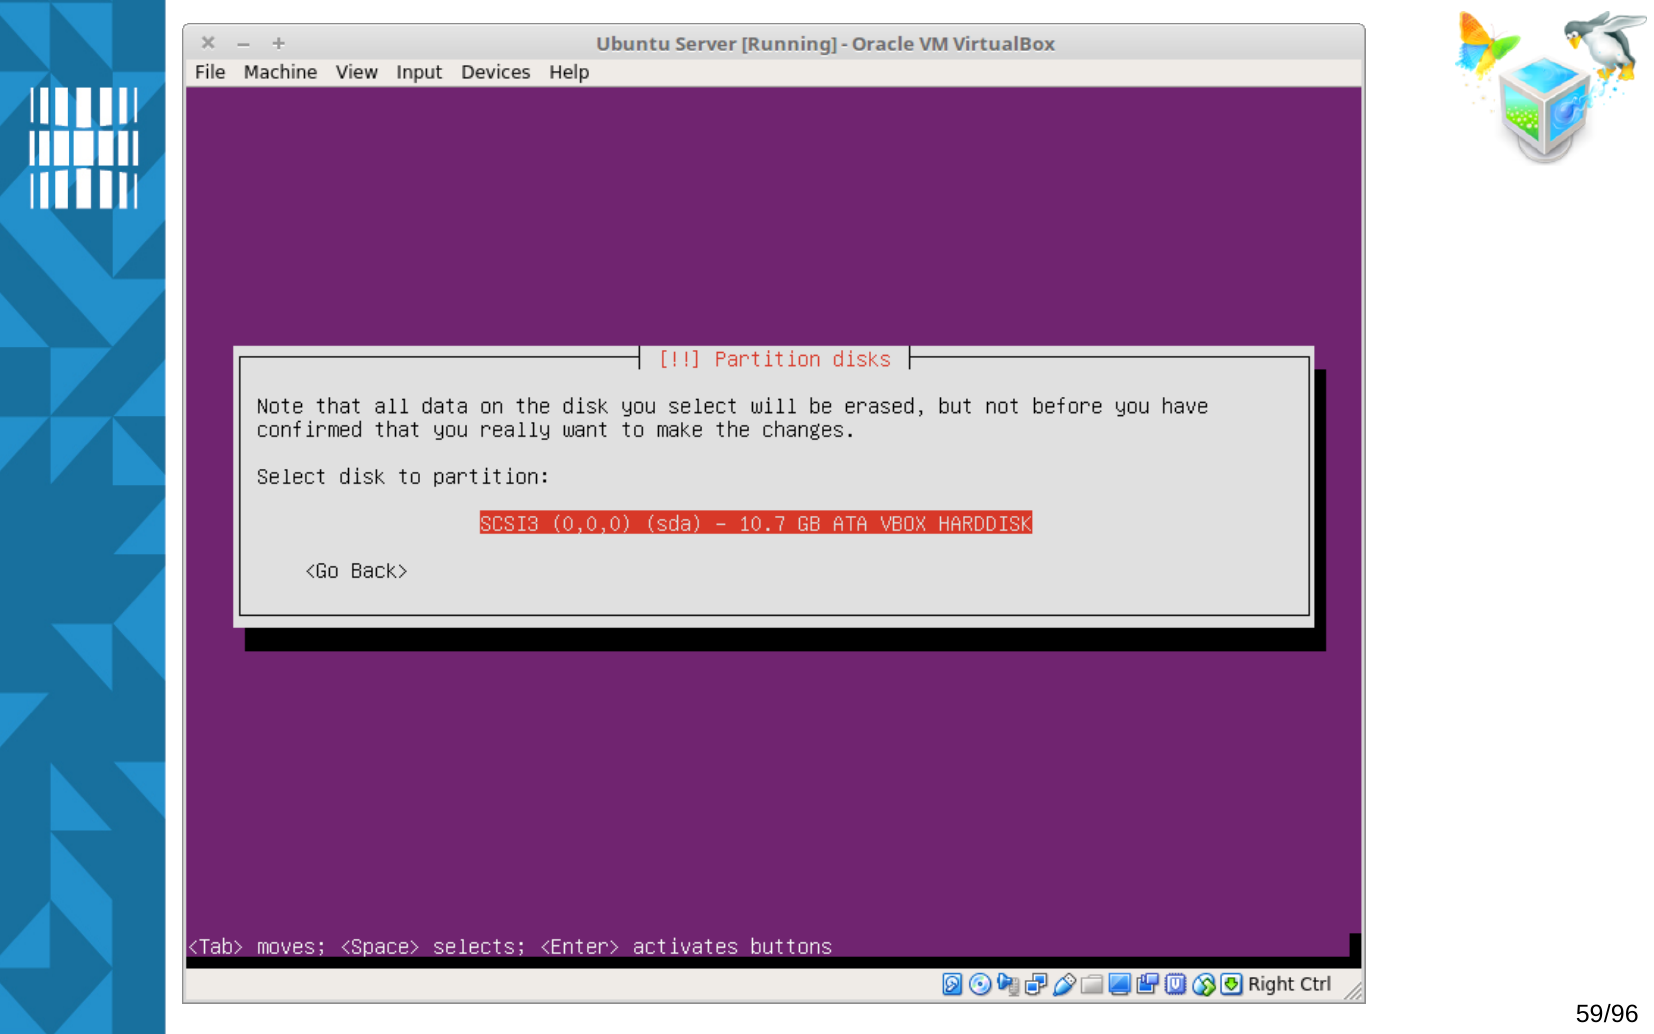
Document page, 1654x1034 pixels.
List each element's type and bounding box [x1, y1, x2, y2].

picture [1452, 7, 1653, 166]
picture [182, 23, 1366, 1004]
